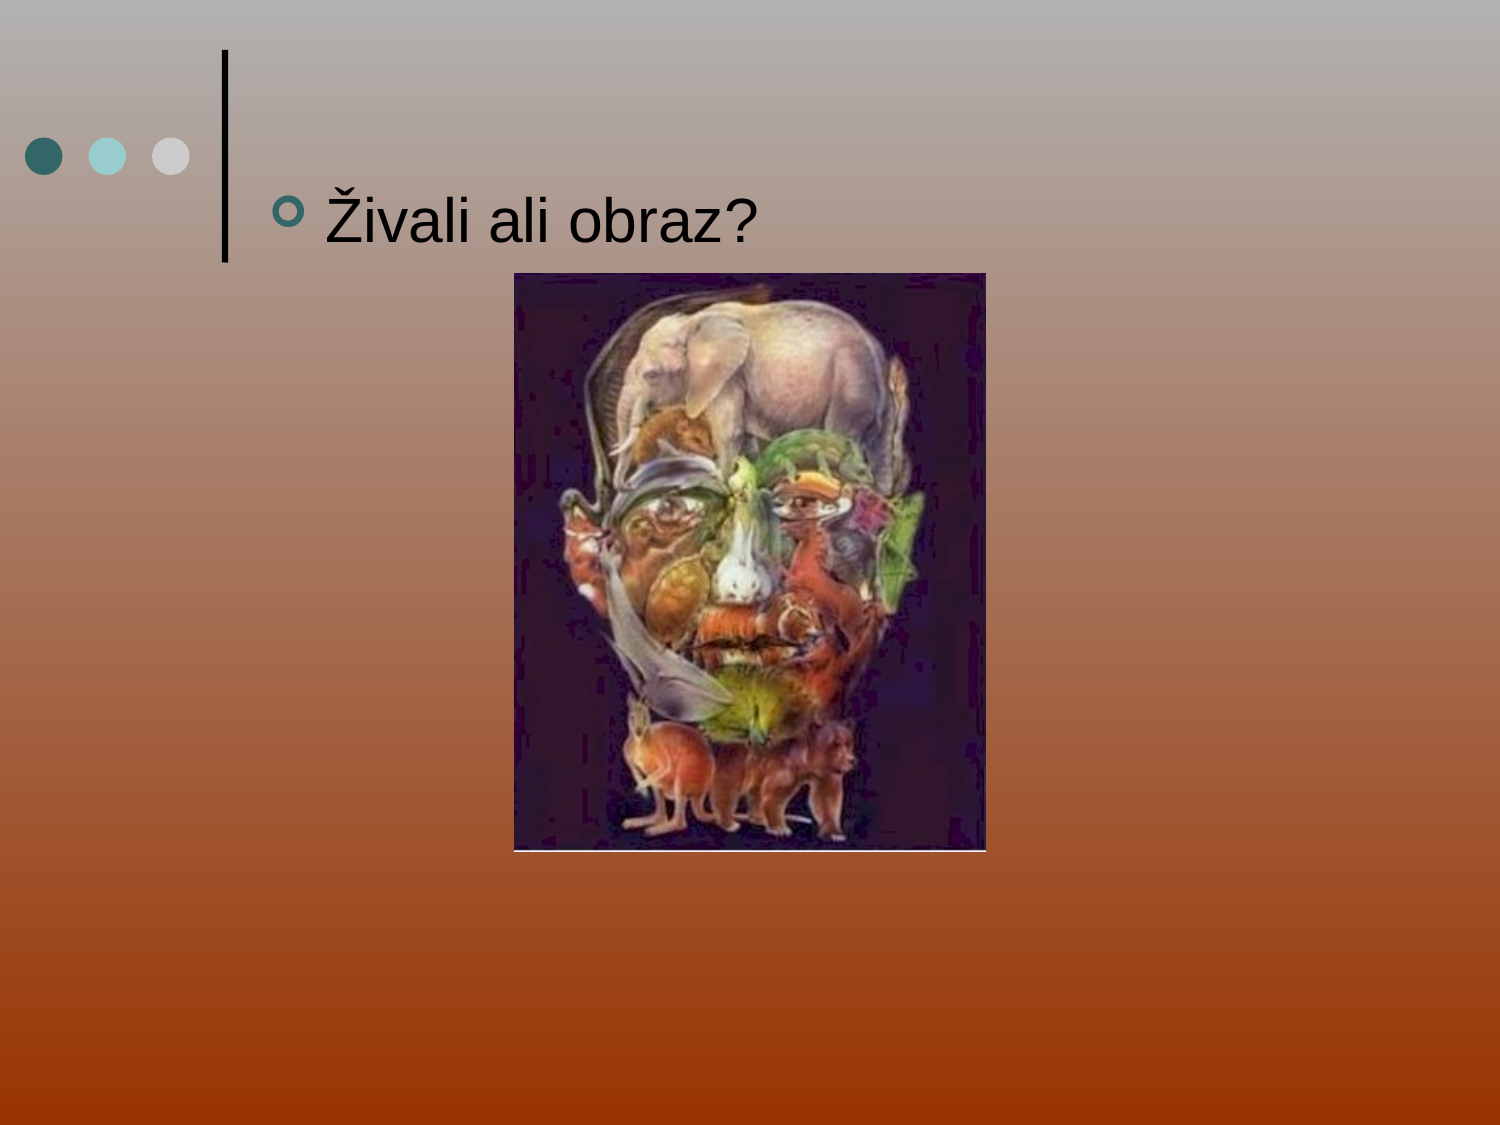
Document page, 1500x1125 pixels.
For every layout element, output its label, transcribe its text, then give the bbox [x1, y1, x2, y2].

list Živali ali obraz? [253, 172, 1404, 848]
picture [514, 273, 986, 852]
